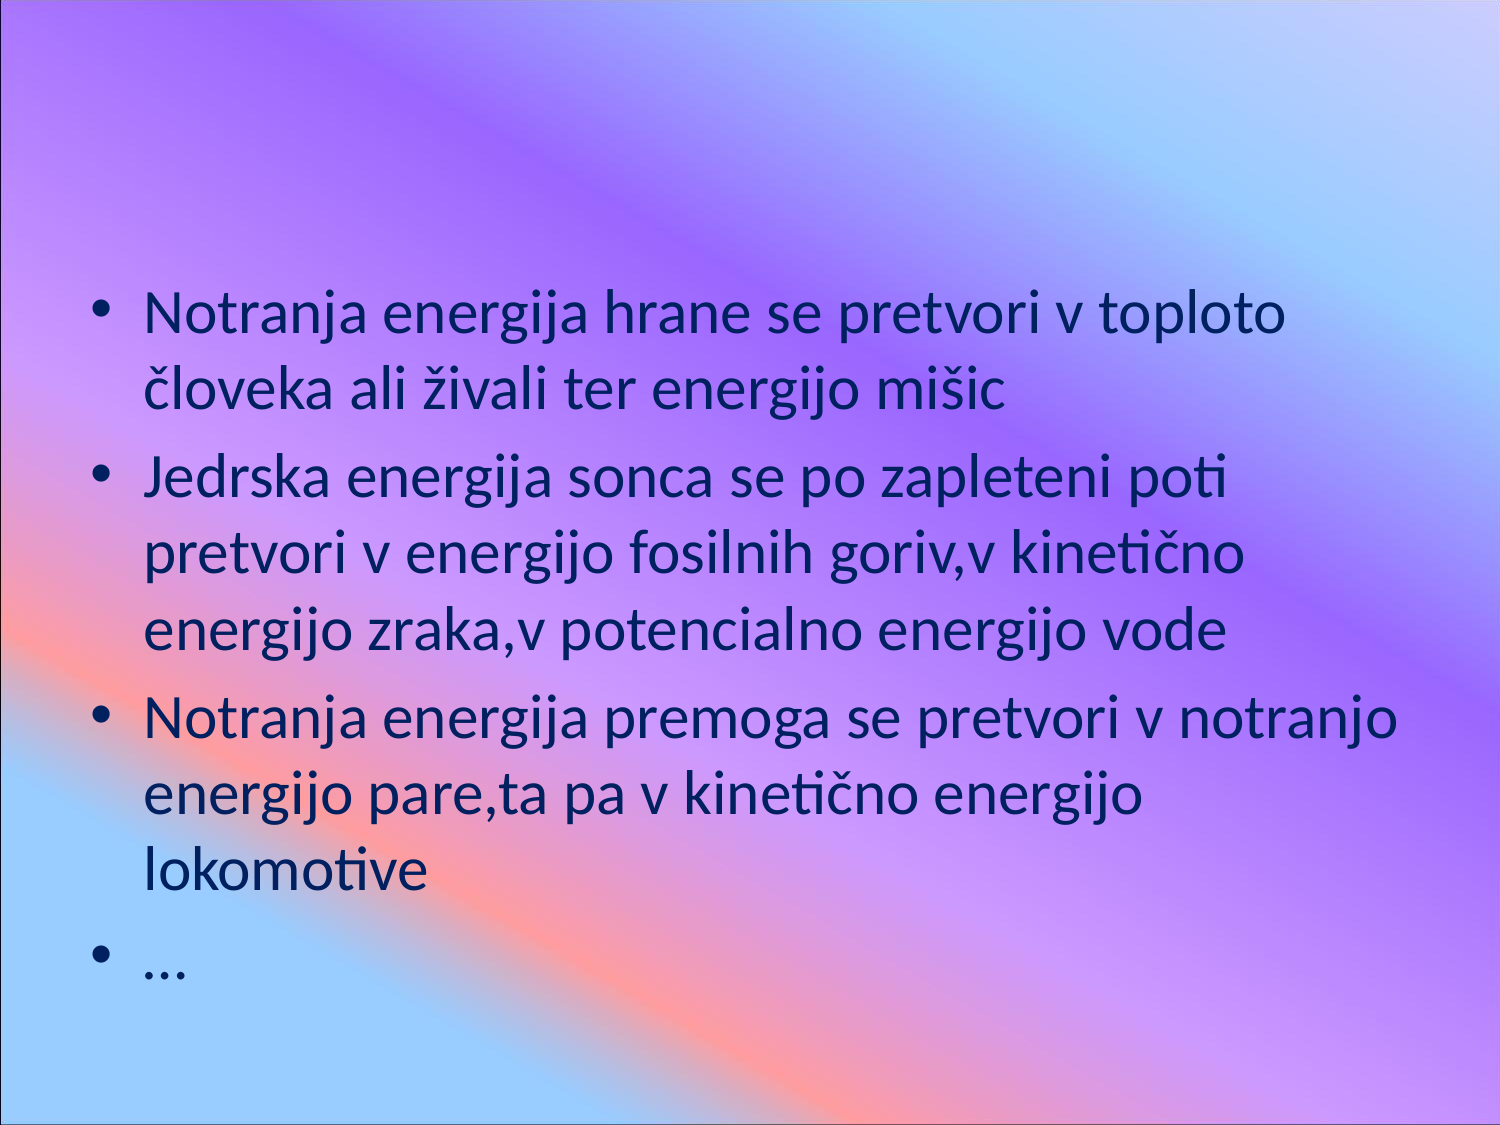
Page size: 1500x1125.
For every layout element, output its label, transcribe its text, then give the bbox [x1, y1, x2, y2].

picture [0, 0, 1500, 1125]
list Notranja energija hrane se pretvori v toploto človeka ali živali ter energijo mišic Jedrska energija sonca se po zapleteni poti pretvori v energijo fosilnih goriv,v kinetično energijo zraka,v potencialno energijo vode Notranja energija premoga se pretvori v notranjo energijo pare,ta pa v kinetično energijo lokomotive … [75, 262, 1425, 1005]
